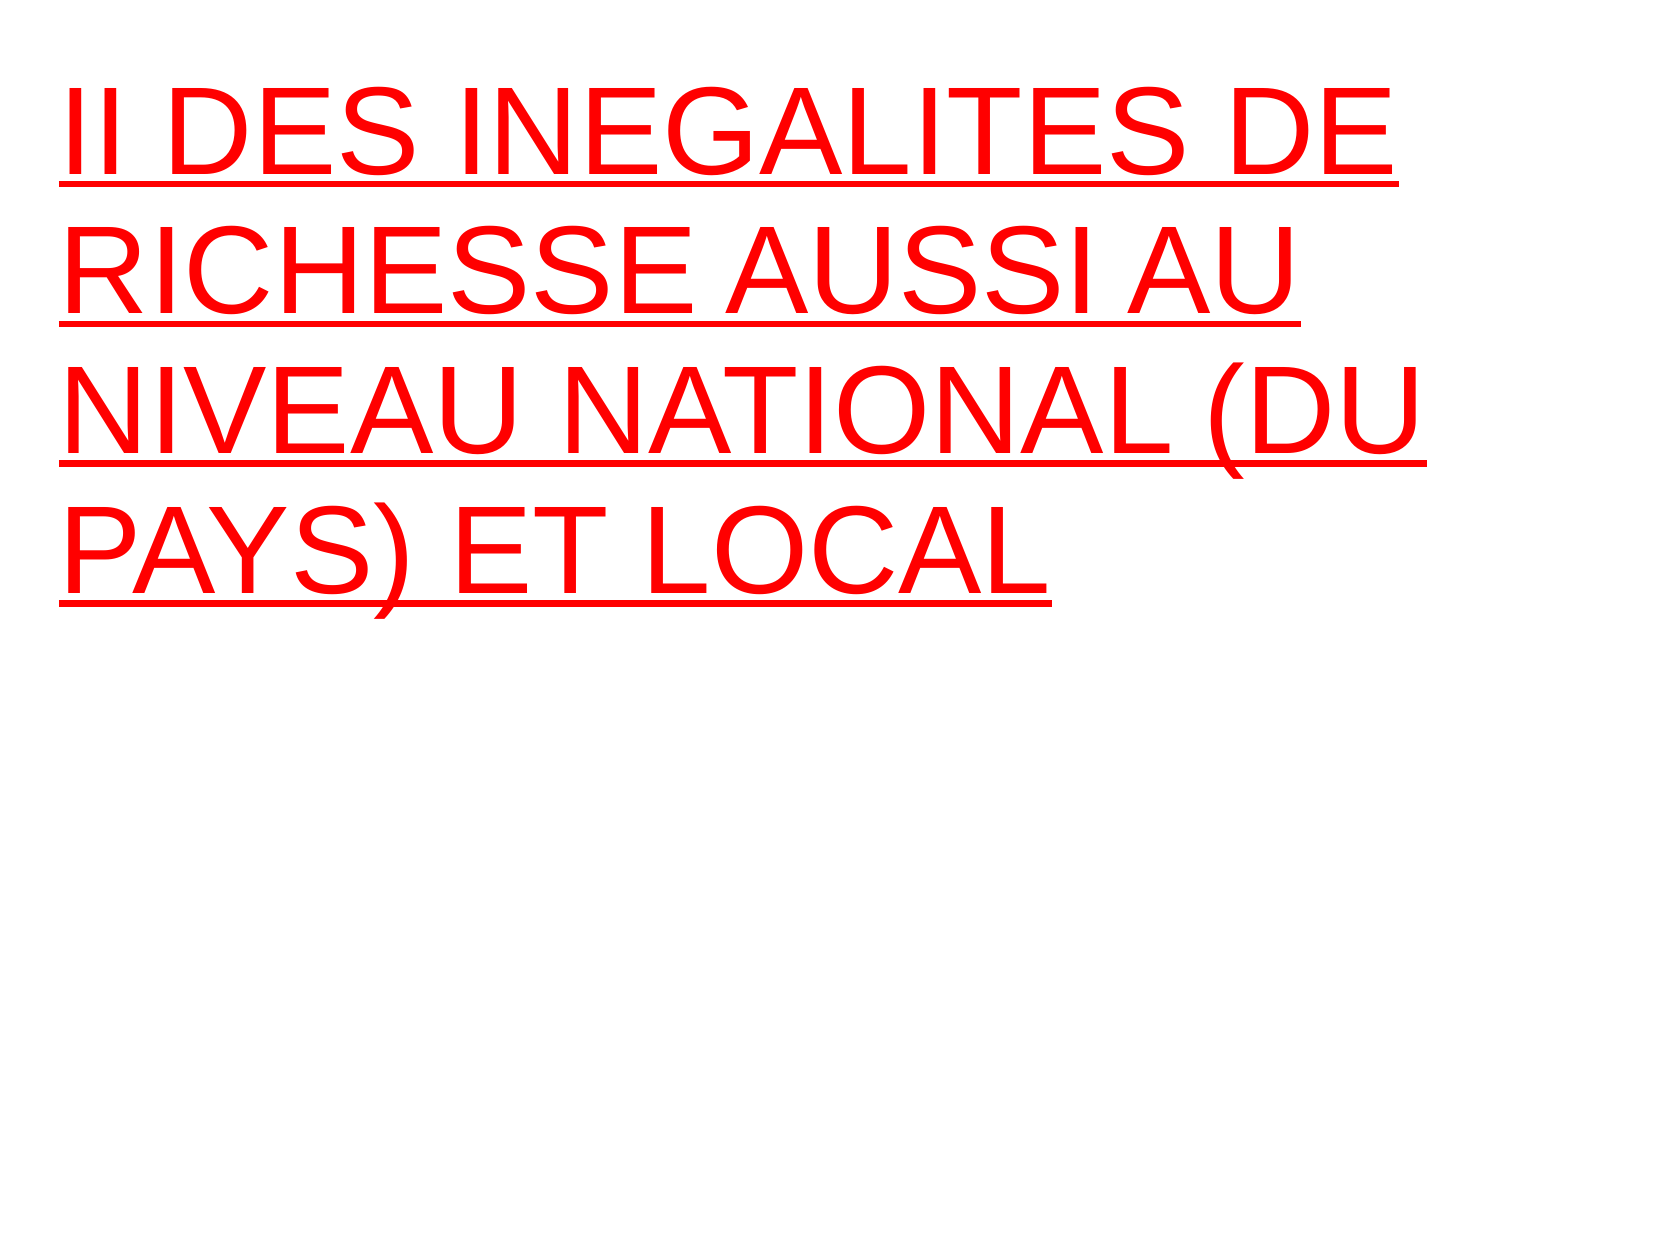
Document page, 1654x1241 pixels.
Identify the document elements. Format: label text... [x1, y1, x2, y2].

title II DES INEGALITES DE RICHESSE AUSSI AU NIVEAU NATIONAL (DU PAYS) ET LOCAL [59, 60, 1548, 621]
